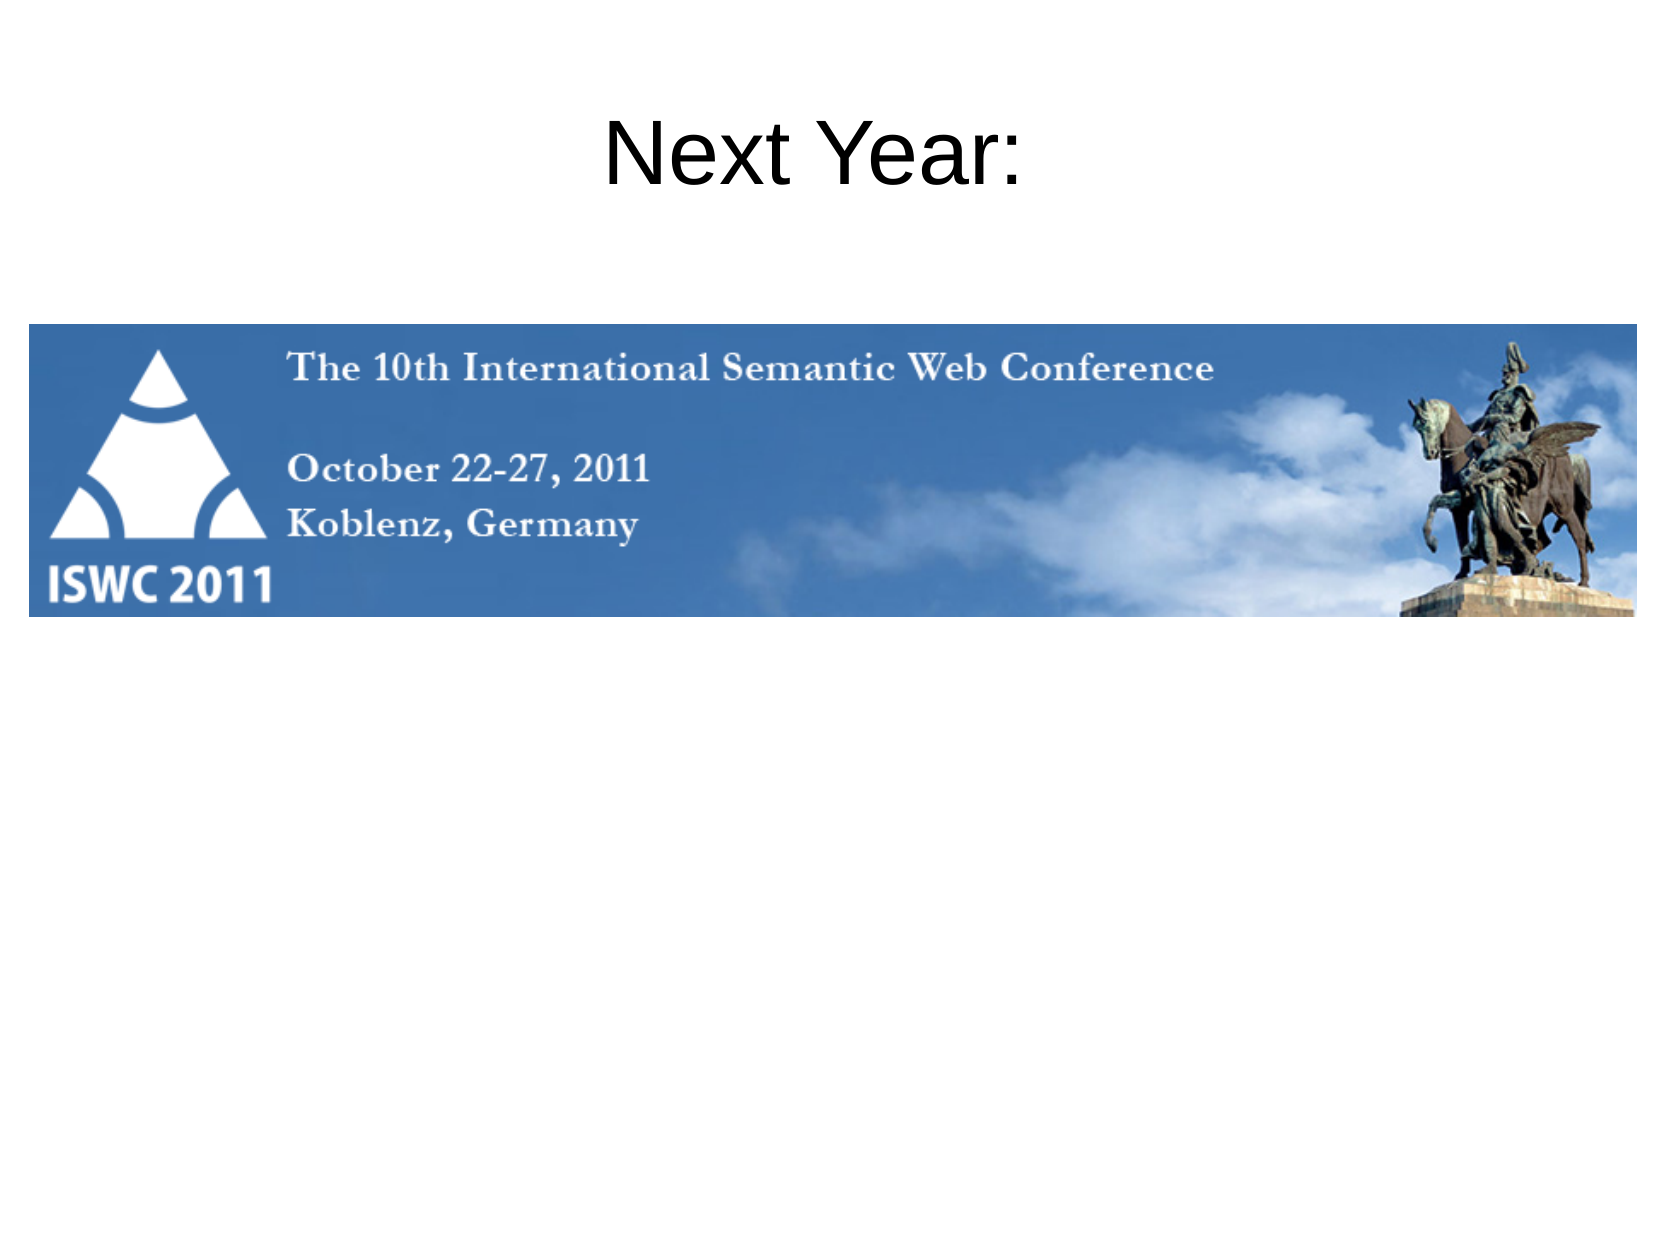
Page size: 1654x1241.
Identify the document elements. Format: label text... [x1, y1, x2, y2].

title Next Year: [82, 56, 1571, 250]
picture [29, 324, 1637, 617]
